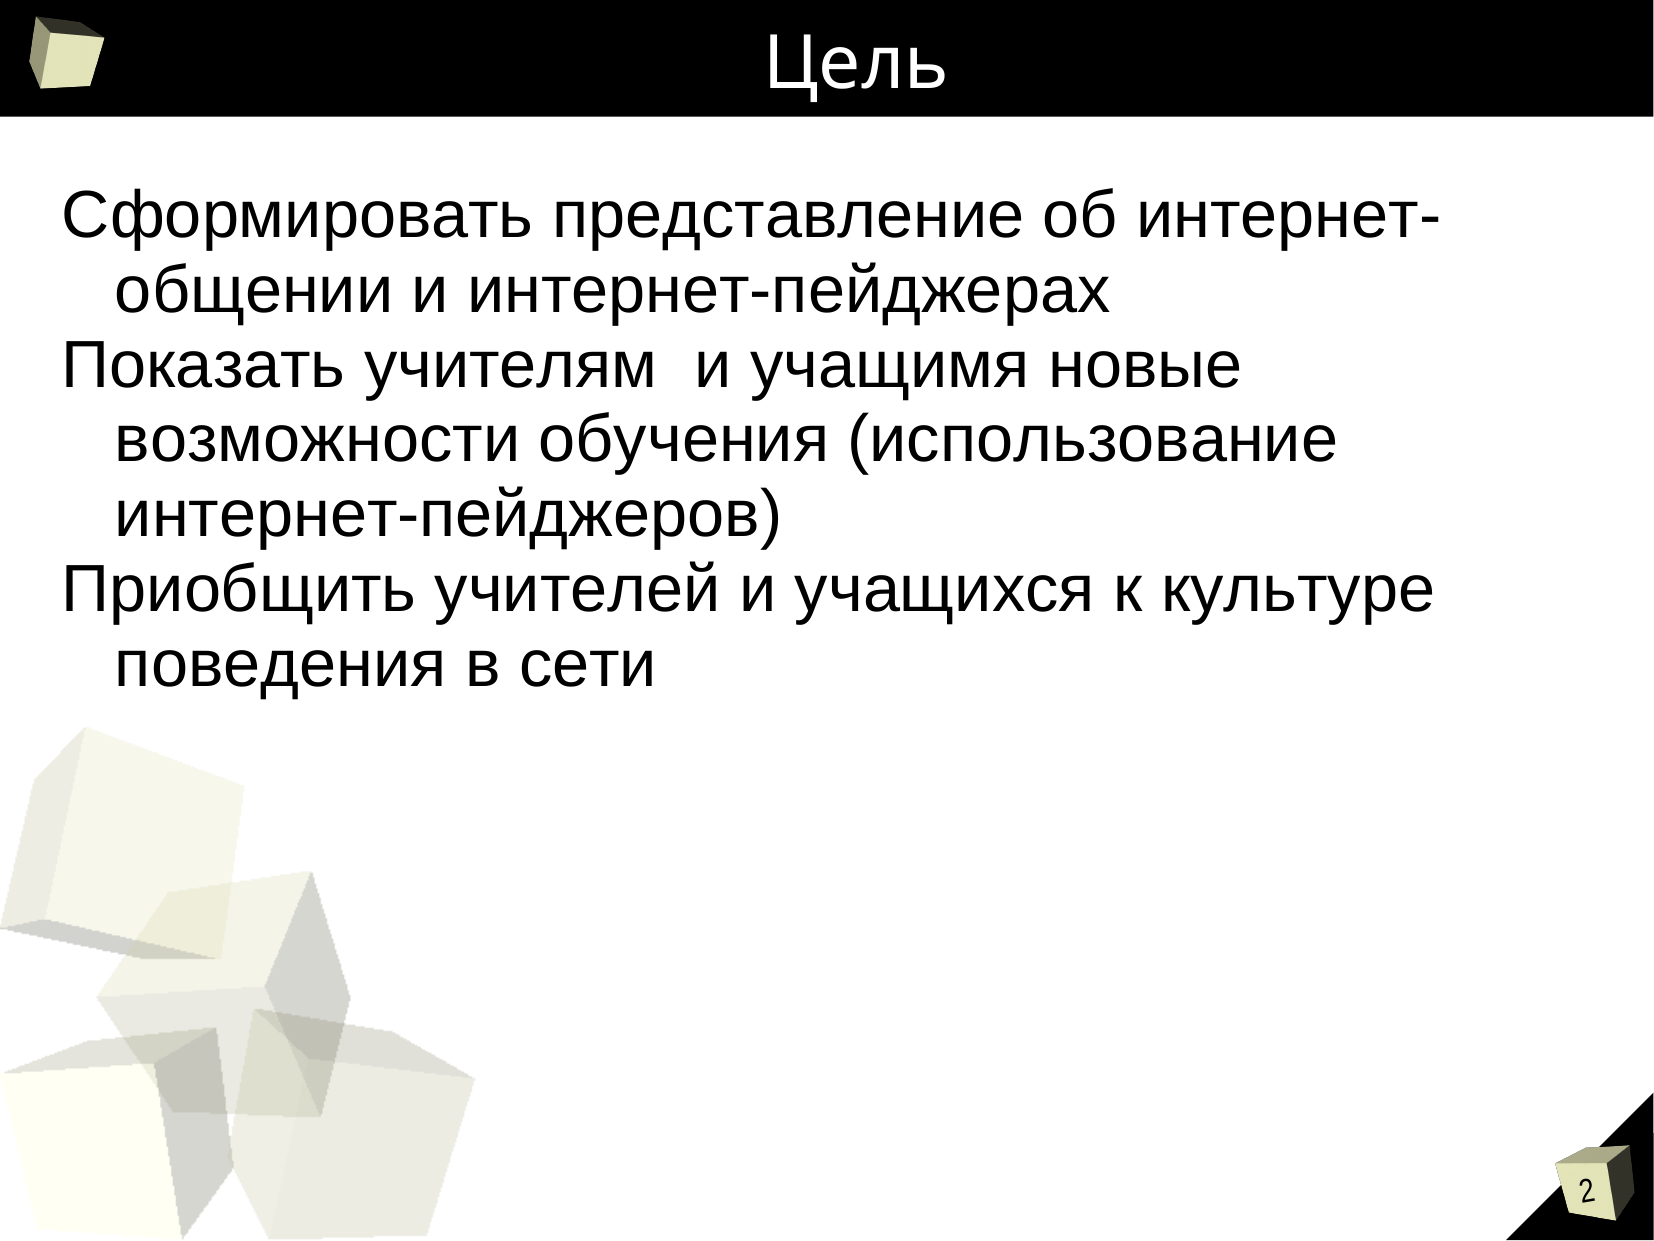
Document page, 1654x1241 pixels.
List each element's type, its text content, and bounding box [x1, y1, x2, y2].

list Сформировать представление об интернет-общении и интернет-пейджерах Показать учителям и учащимя новые возможности обучения (использование интернет-пейджеров) Приобщить учителей и учащихся к культуре поведения в сети [44, 177, 1611, 1214]
picture [0, 726, 477, 1241]
title Цель [118, 0, 1595, 119]
